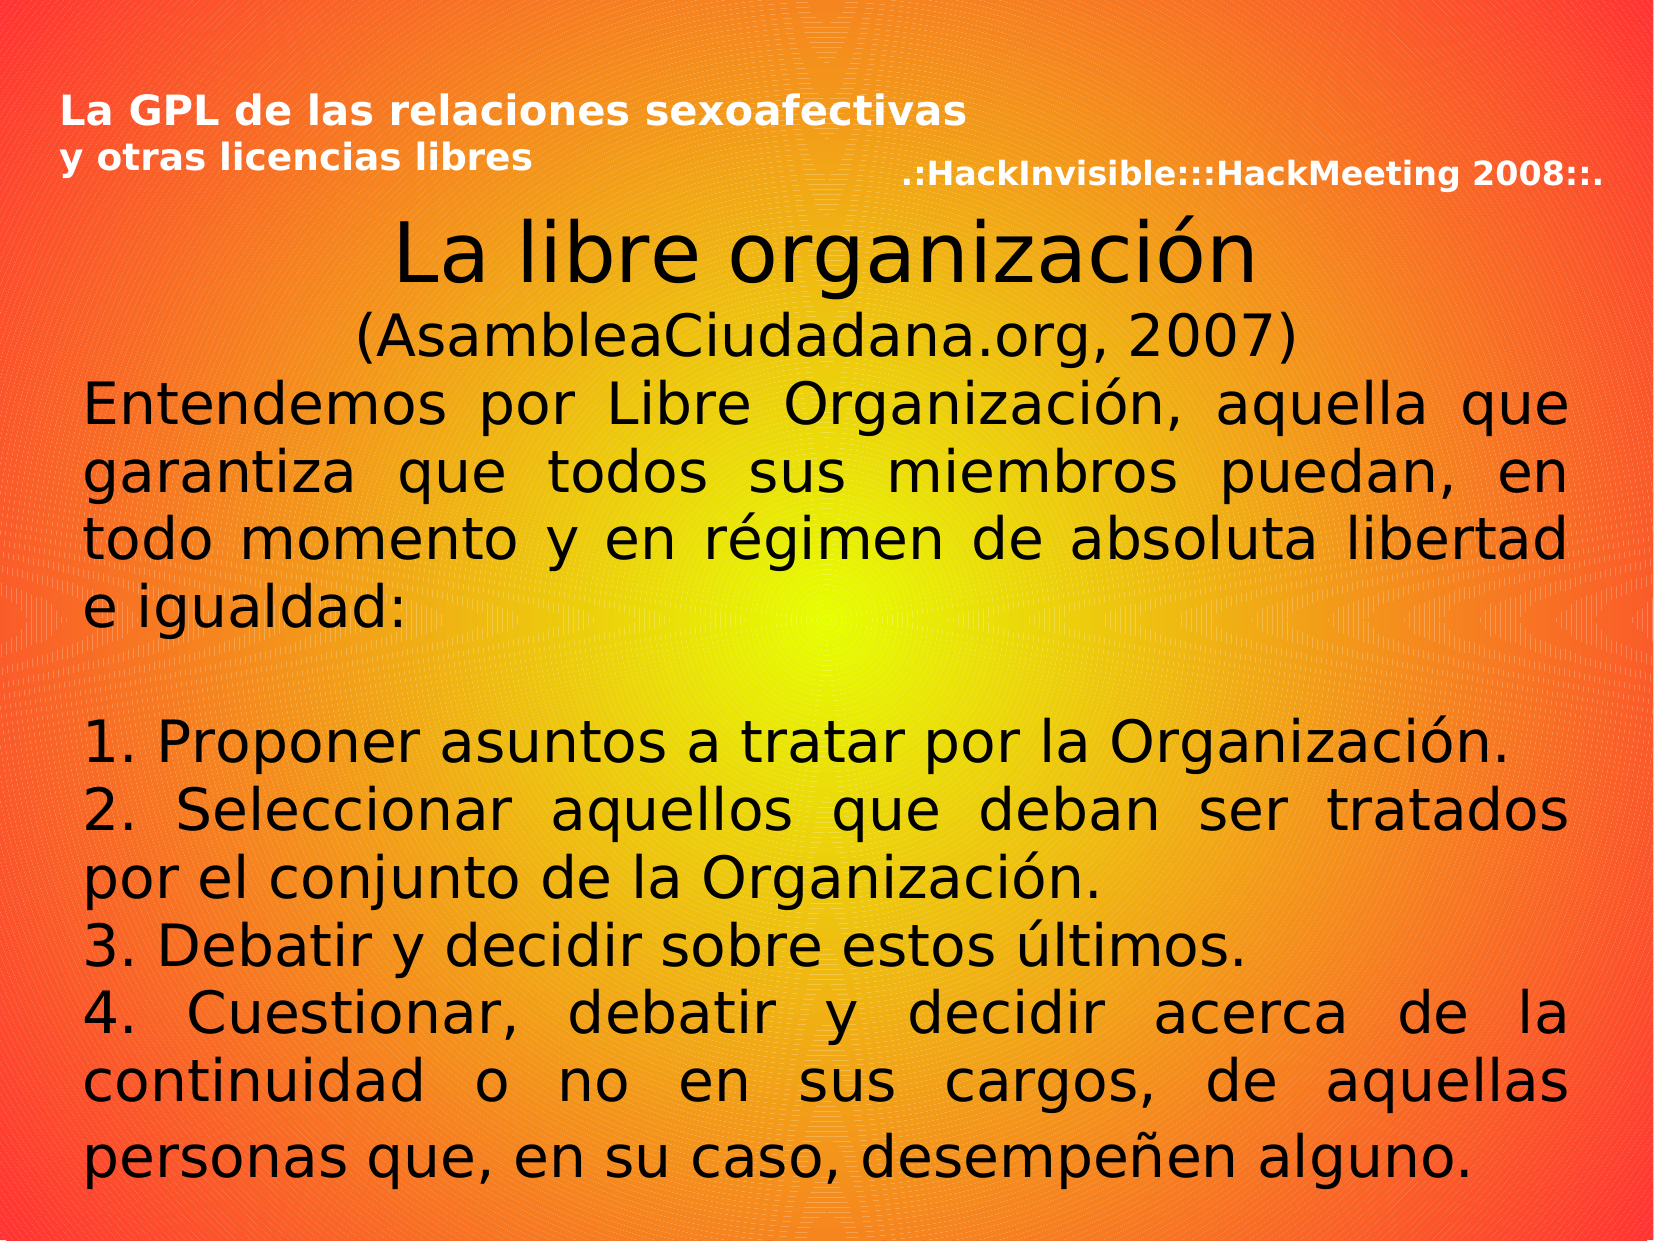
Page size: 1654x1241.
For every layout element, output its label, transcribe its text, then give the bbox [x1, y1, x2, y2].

title La GPL de las relaciones sexoafectivas y otras licencias libres [59, 59, 1595, 207]
text_box .:HackInvisible:::HackMeeting 2008::. [885, 147, 1607, 201]
subtitle La libre organización (AsambleaCiudadana.org, 2007) Entendemos por Libre Organización, aquella que garantiza que todos sus miembros puedan, en todo momento y en régimen de absoluta libertad e igualdad: 1. Proponer asuntos a tratar por la Organización. 2. Seleccionar aquellos que deban ser tratados por el conjunto de la Organización. 3. Debatir y decidir sobre estos últimos. 4. Cuestionar, debatir y decidir acerca de la continuidad o no en sus cargos, de aquellas personas que, en su caso, desempeñen alguno. [82, 207, 1571, 1194]
